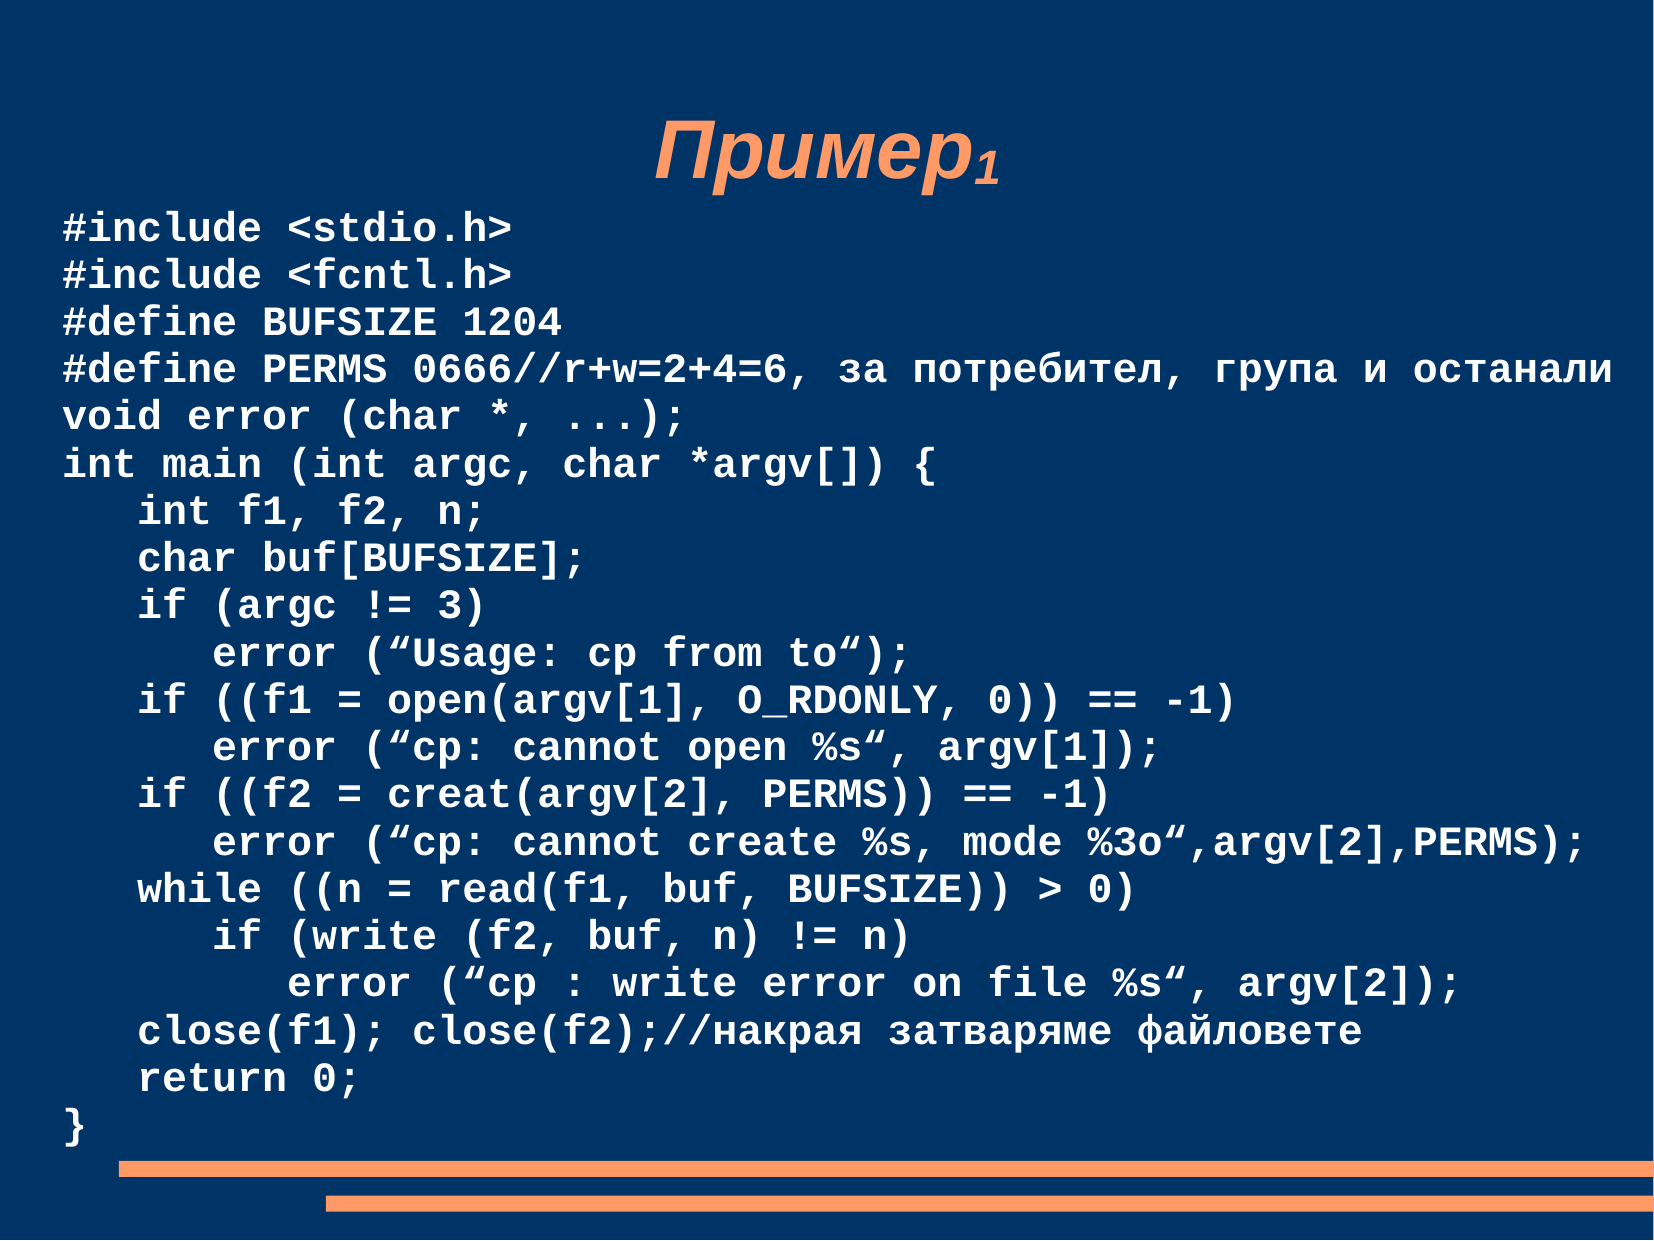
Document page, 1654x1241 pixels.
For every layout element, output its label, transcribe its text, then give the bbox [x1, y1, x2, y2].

title Пример1 [121, 46, 1534, 198]
text_box #include <stdio.h> #include <fcntl.h> #define BUFSIZE 1204 #define PERMS 0666//r+w=2+4=6, за потребител, група и останали void error (char *, ...); int main (int argc, char *argv[]) { int f1, f2, n; char buf[BUFSIZE]; if (argc != 3) error (“Usage: cp from to“); if ((f1 = open(argv[1], O_RDONLY, 0)) == -1) error (“cp: cannot open %s“, argv[1]); if ((f2 = creat(argv[2], PERMS)) == -1) error (“cp: cannot create %s, mode %3o“,argv[2],PERMS); while ((n = read(f1, buf, BUFSIZE)) > 0) if (write (f2, buf, n) != n) error (“cp : write error on file %s“, argv[2]); close(f1); close(f2);//накрая затваряме файловете return 0; } [47, 198, 1636, 1170]
